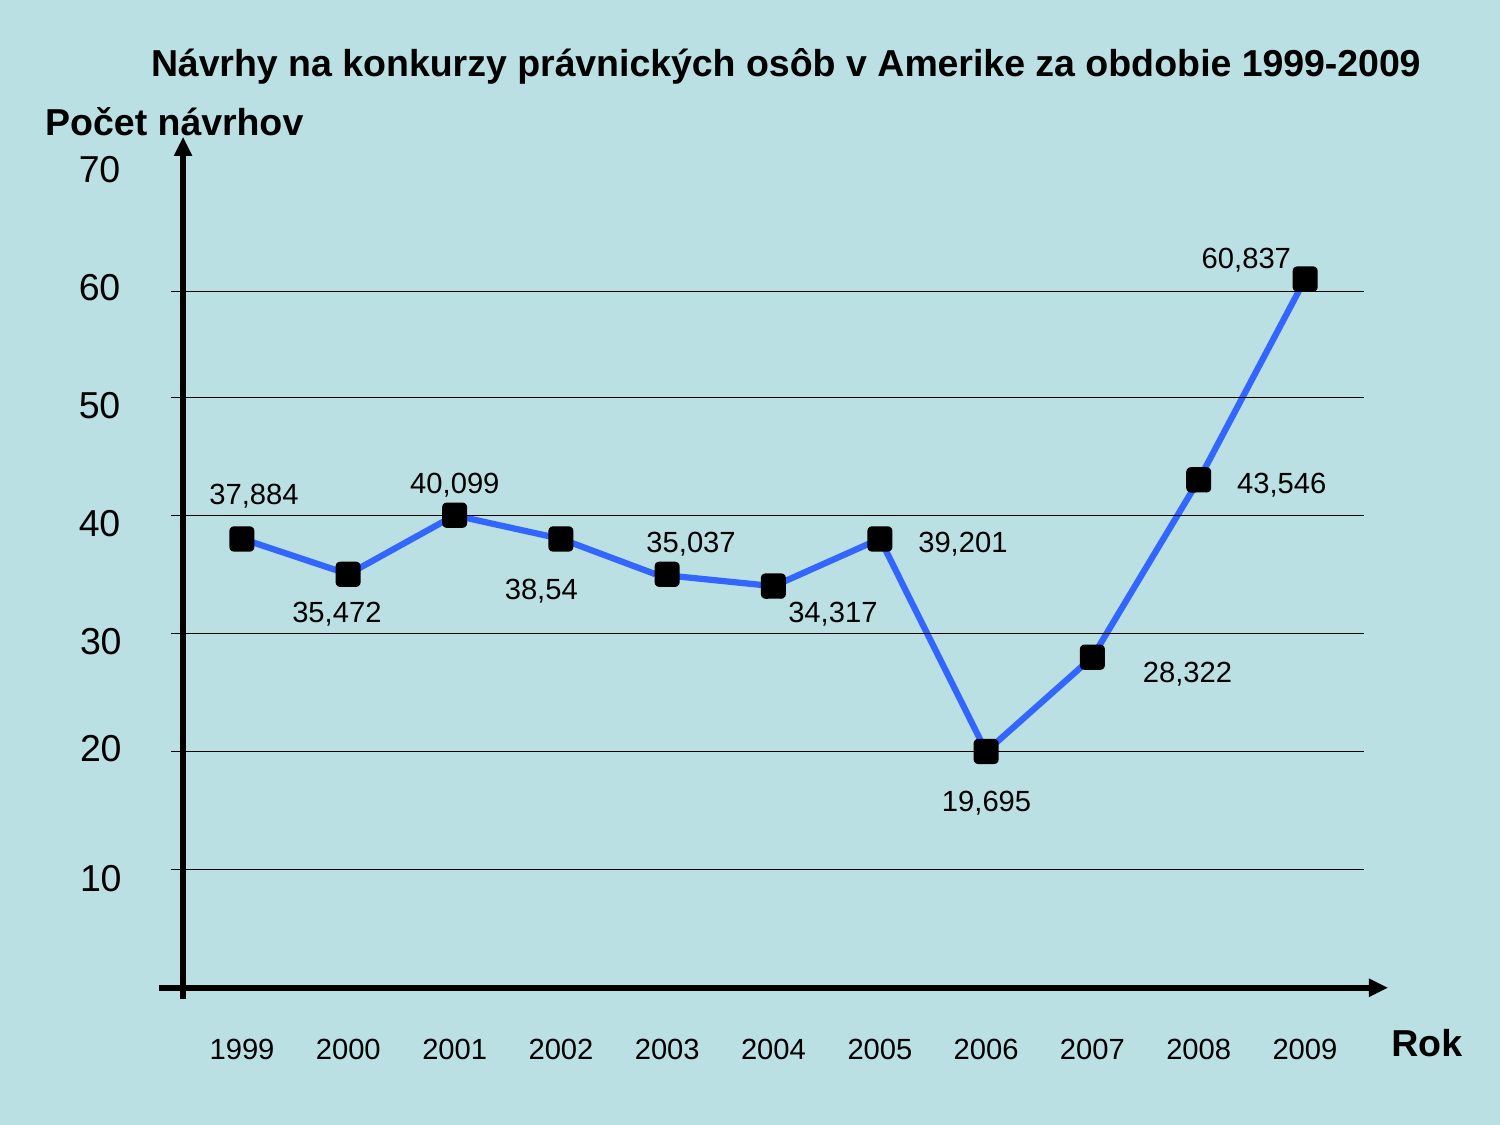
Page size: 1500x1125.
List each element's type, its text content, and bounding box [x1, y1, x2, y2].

text_box 20 [65, 716, 137, 777]
text_box [761, 574, 786, 598]
text_box 35,037 [631, 515, 762, 566]
text_box 40,099 [395, 456, 526, 507]
text_box 2000 [302, 1023, 408, 1074]
text_box [230, 527, 254, 551]
text_box 35,472 [277, 586, 420, 637]
text_box 40 [63, 491, 136, 553]
text_box 1999 [194, 1023, 302, 1074]
text_box 2009 [1257, 1023, 1365, 1074]
text_box 50 [63, 373, 136, 434]
text_box 2008 [1151, 1023, 1257, 1074]
text_box 34,317 [773, 586, 916, 637]
text_box [868, 527, 892, 551]
text_box [549, 527, 573, 551]
text_box [1187, 467, 1211, 492]
text_box [442, 507, 467, 515]
text_box Návrhy na konkurzy právnických osôb v Amerike za obdobie 1999-2009 [136, 30, 1437, 92]
text_box 37,884 [194, 467, 325, 519]
text_box 70 [63, 137, 136, 198]
text_box 38,54 [490, 562, 597, 613]
text_box 2005 [833, 1023, 940, 1074]
text_box 2006 [940, 1023, 1046, 1074]
text_box Počet návrhov [0, 90, 349, 151]
text_box 28,322 [1128, 645, 1259, 696]
text_box 19,695 [927, 774, 1070, 826]
text_box [336, 562, 360, 586]
text_box 2002 [514, 1023, 621, 1074]
text_box 43,546 [1222, 456, 1353, 507]
text_box 39,201 [903, 515, 1046, 566]
text_box 30 [65, 609, 137, 670]
text_box 60,837 [1186, 231, 1341, 283]
text_box 2007 [1046, 1023, 1151, 1074]
text_box 60 [63, 255, 136, 316]
text_box [442, 516, 467, 528]
text_box [1293, 283, 1317, 291]
text_box 10 [65, 846, 137, 907]
text_box 2004 [727, 1023, 833, 1074]
text_box [655, 566, 679, 587]
text_box [974, 739, 998, 751]
text_box Rok [1376, 1011, 1477, 1072]
text_box [1080, 645, 1105, 670]
text_box 2001 [408, 1023, 514, 1074]
text_box [974, 752, 998, 764]
text_box 2003 [621, 1023, 727, 1074]
